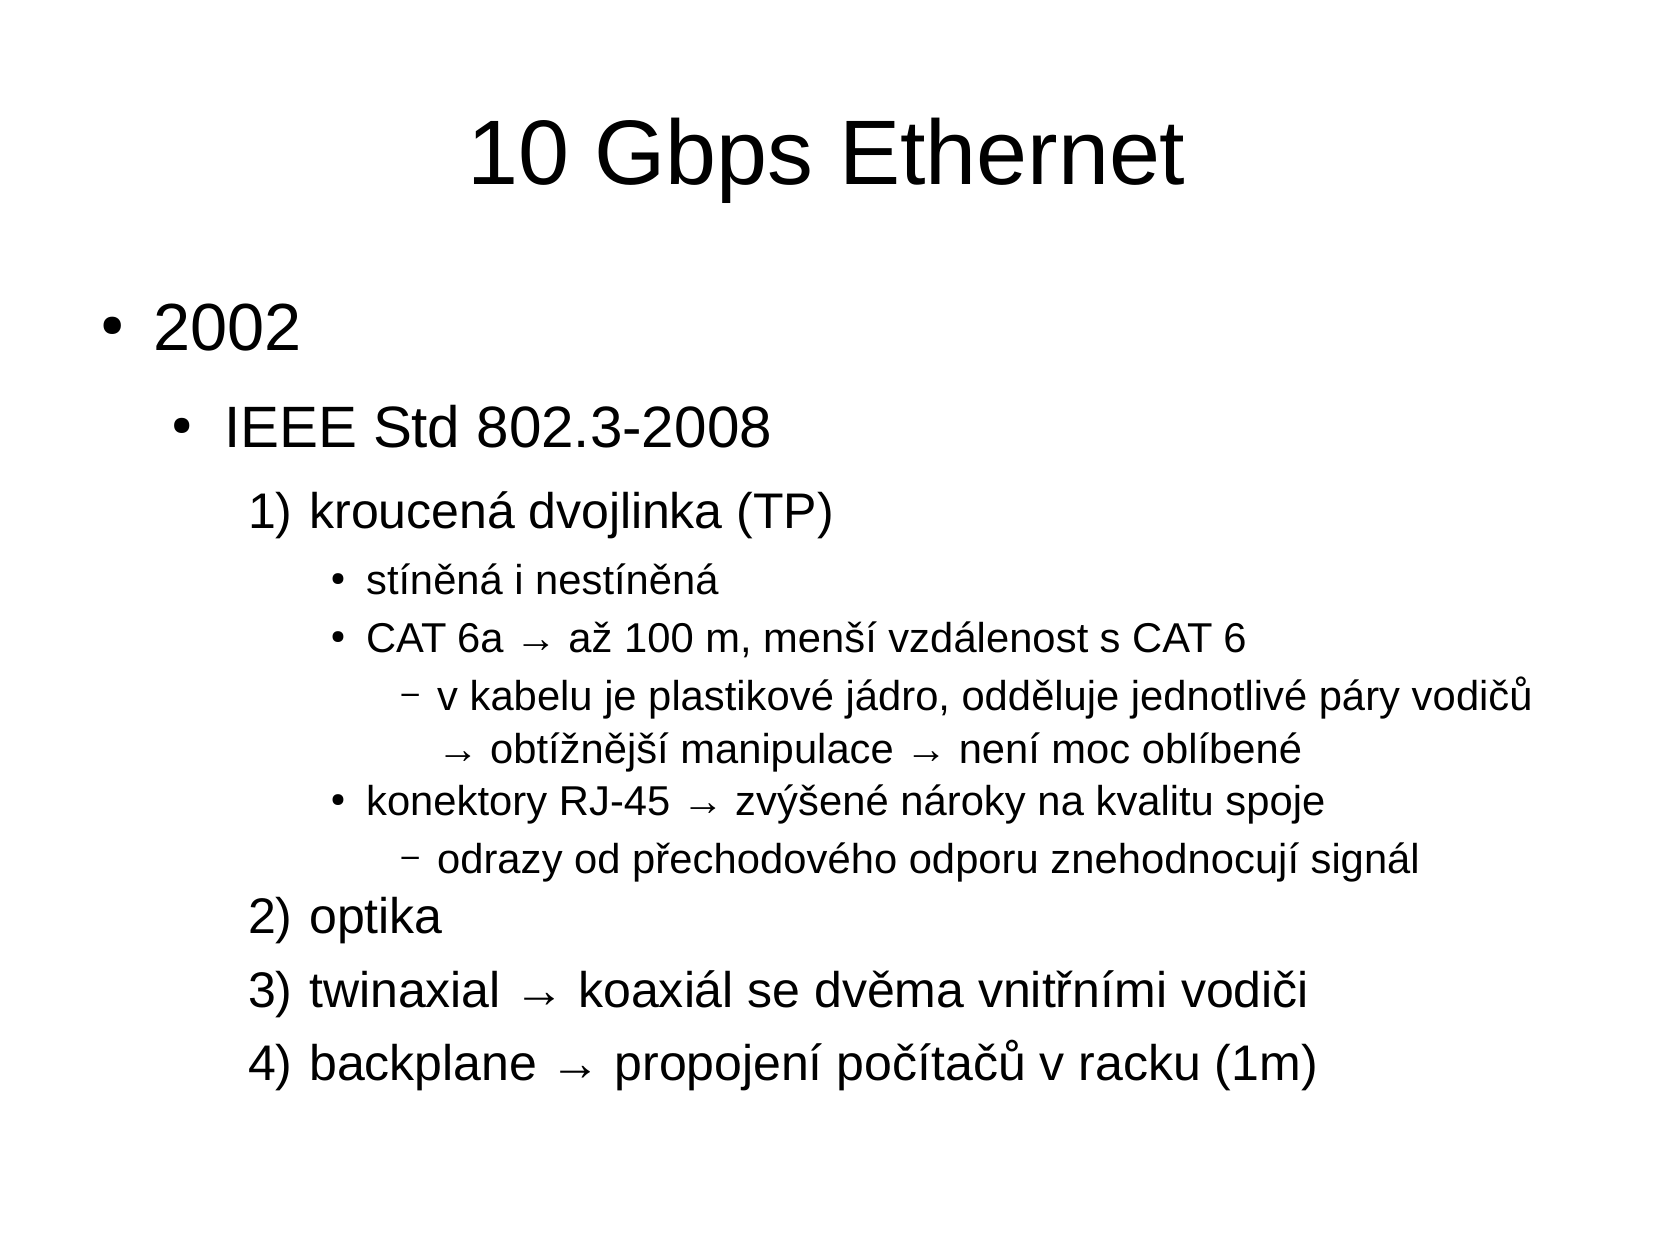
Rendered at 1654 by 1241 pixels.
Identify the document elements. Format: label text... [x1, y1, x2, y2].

title 10 Gbps Ethernet [82, 49, 1571, 257]
list 2002 IEEE Std 802.3-2008 kroucená dvojlinka (TP) stíněná i nestíněná CAT 6a → až 100 m, menší vzdálenost s CAT 6 v kabelu je plastikové jádro, odděluje jednotlivé páry vodičů → obtížnější manipulace → není moc oblíbené konektory RJ-45 → zvýšené nároky na kvalitu spoje odrazy od přechodového odporu znehodnocují signál optika twinaxial → koaxiál se dvěma vnitřními vodiči backplane → propojení počítačů v racku (1m) [82, 290, 1571, 1109]
